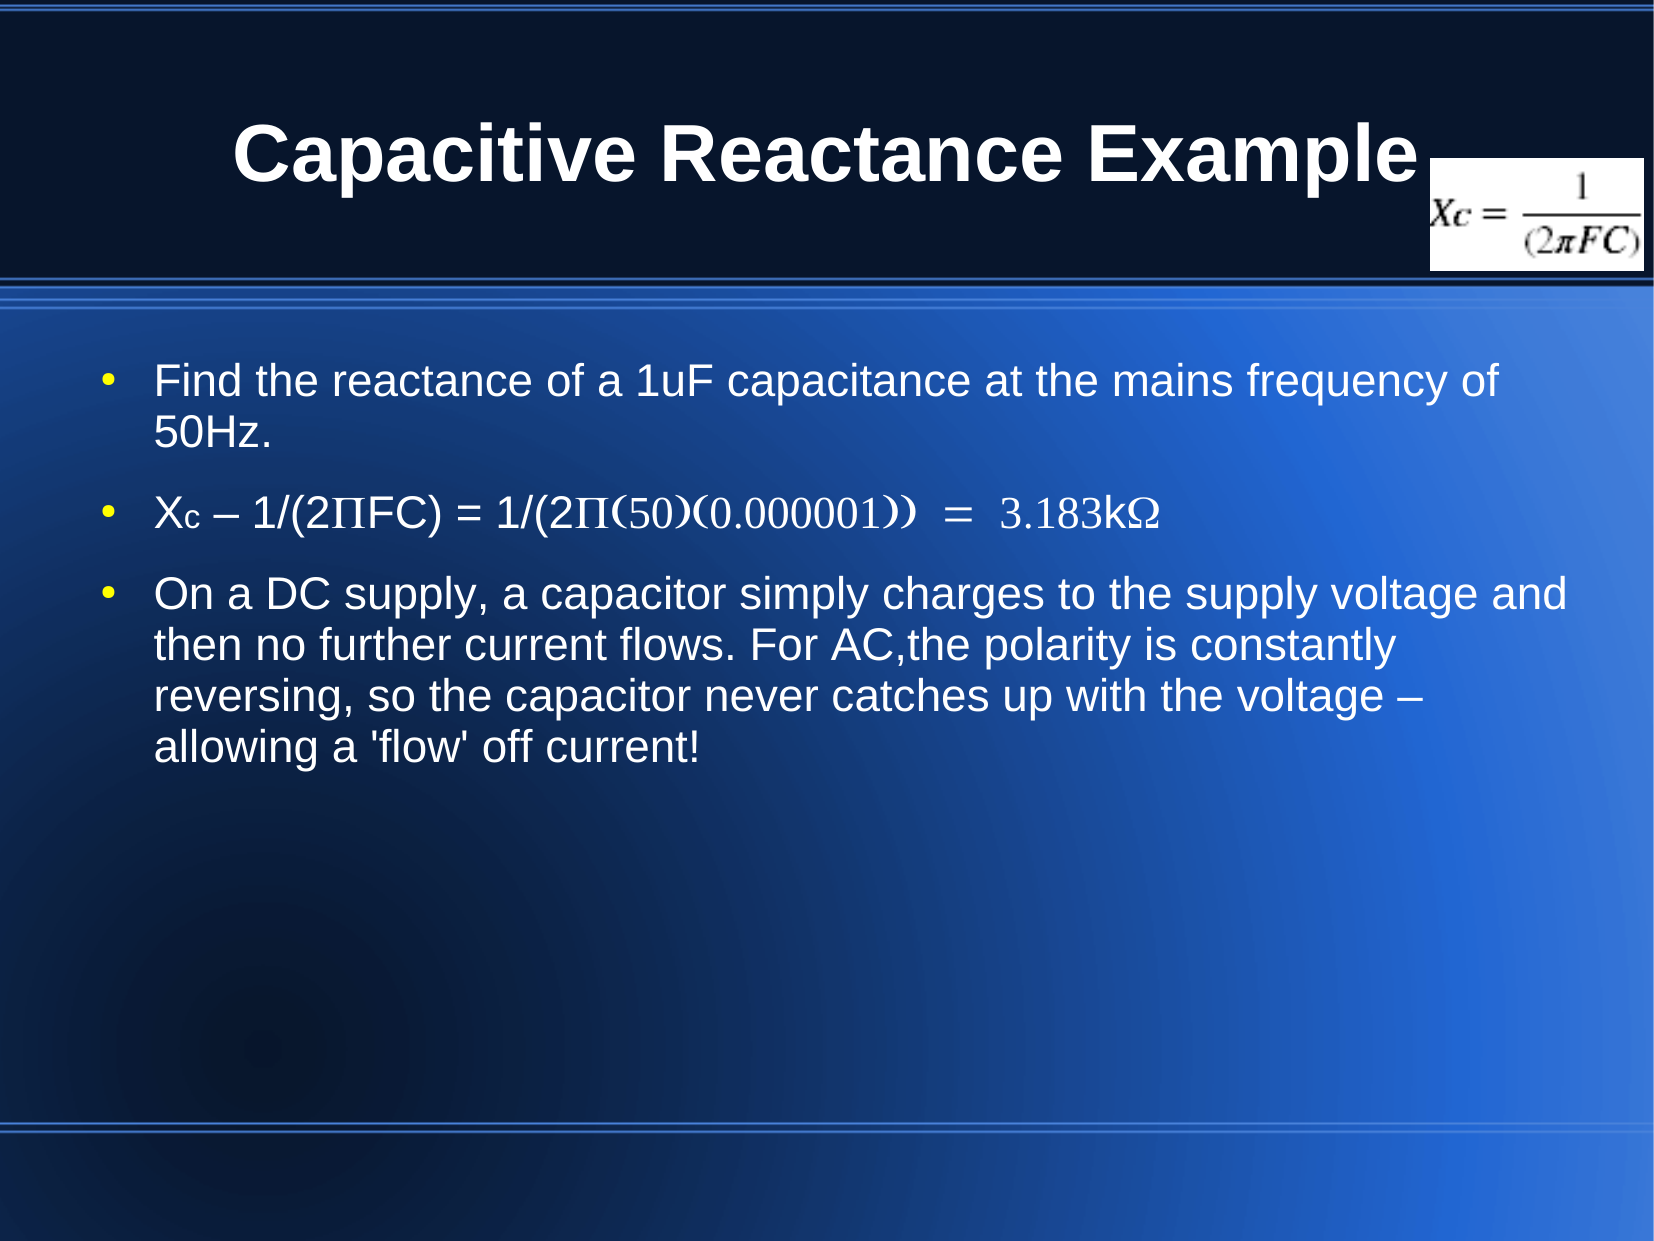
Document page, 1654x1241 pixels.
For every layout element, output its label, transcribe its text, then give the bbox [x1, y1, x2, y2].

picture [0, 0, 1654, 1241]
list Find the reactance of a 1uF capacitance at the mains frequency of 50Hz. Xc – 1/(2PFC) = 1/(2P(50)(0.000001)) = 3.183kW On a DC supply, a capacitor simply charges to the supply voltage and then no further current flows. For AC,the polarity is constantly reversing, so the capacitor never catches up with the voltage – allowing a 'flow' off current! [82, 355, 1571, 1058]
title Capacitive Reactance Example [82, 49, 1571, 257]
